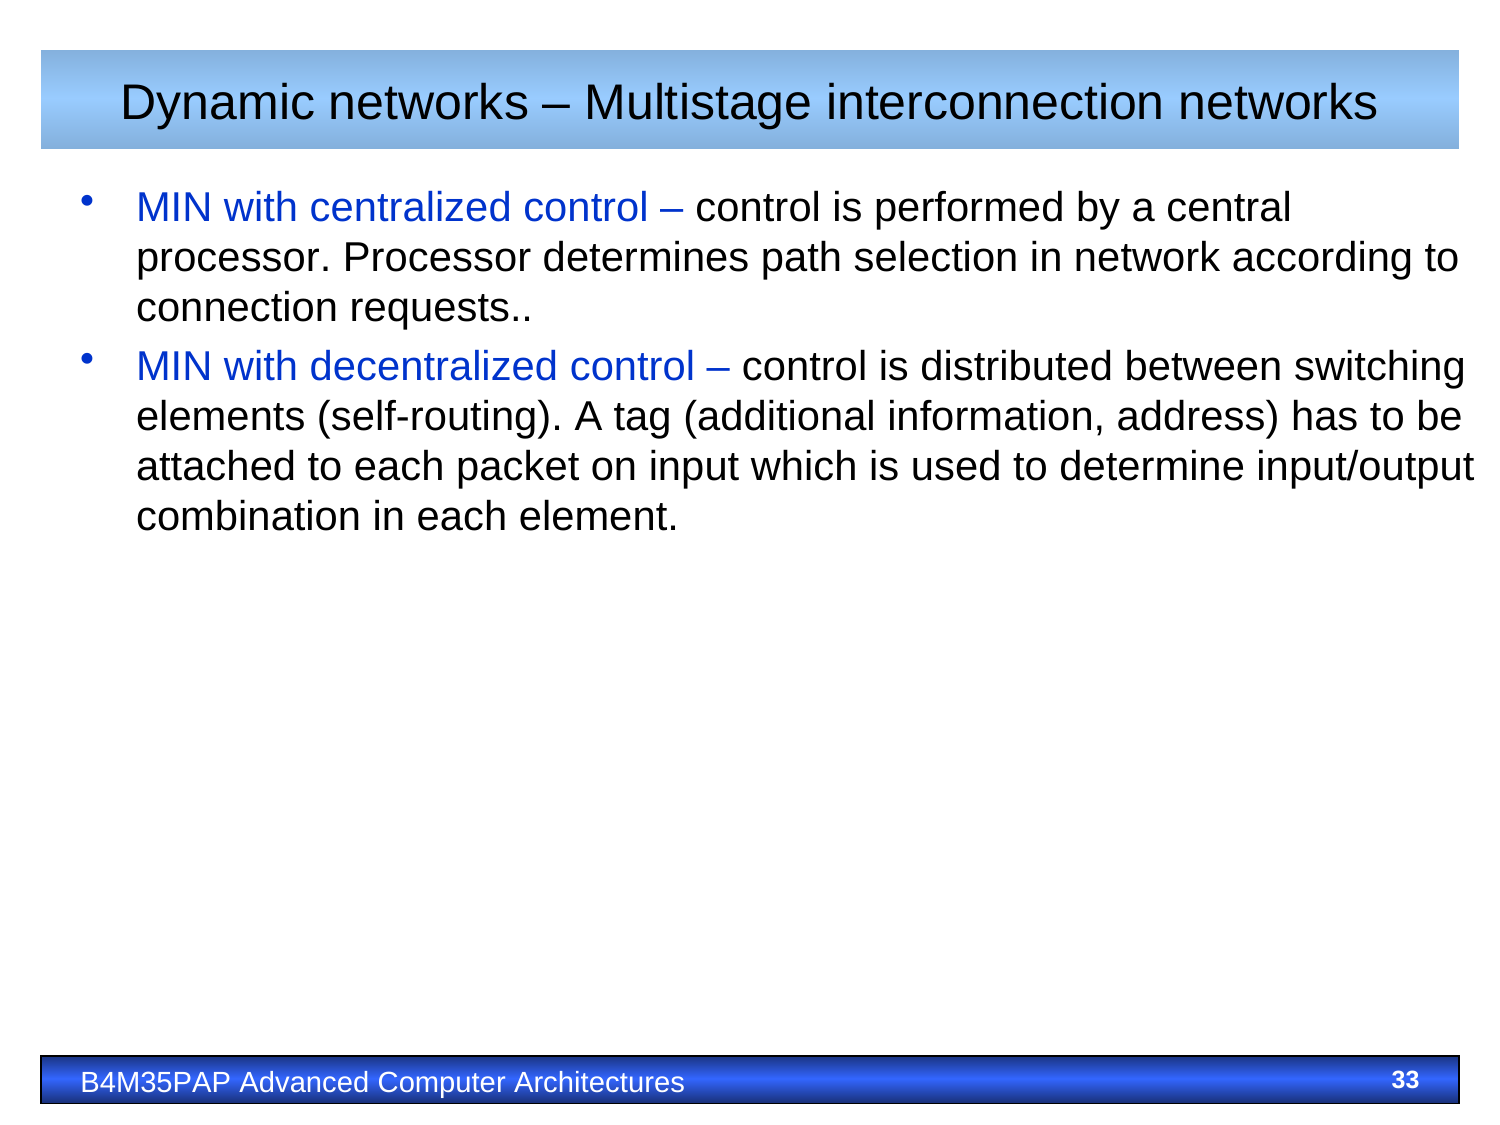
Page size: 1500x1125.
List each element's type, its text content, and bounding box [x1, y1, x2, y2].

list MIN with centralized control – control is performed by a central processor. Processor determines path selection in network according to connection requests.. MIN with decentralized control – control is distributed between switching elements (self-routing). A tag (additional information, address) has to be attached to each packet on input which is used to determine input/output combination in each element. [64, 172, 1500, 1000]
title Dynamic networks – Multistage interconnection networks [41, 50, 1459, 149]
